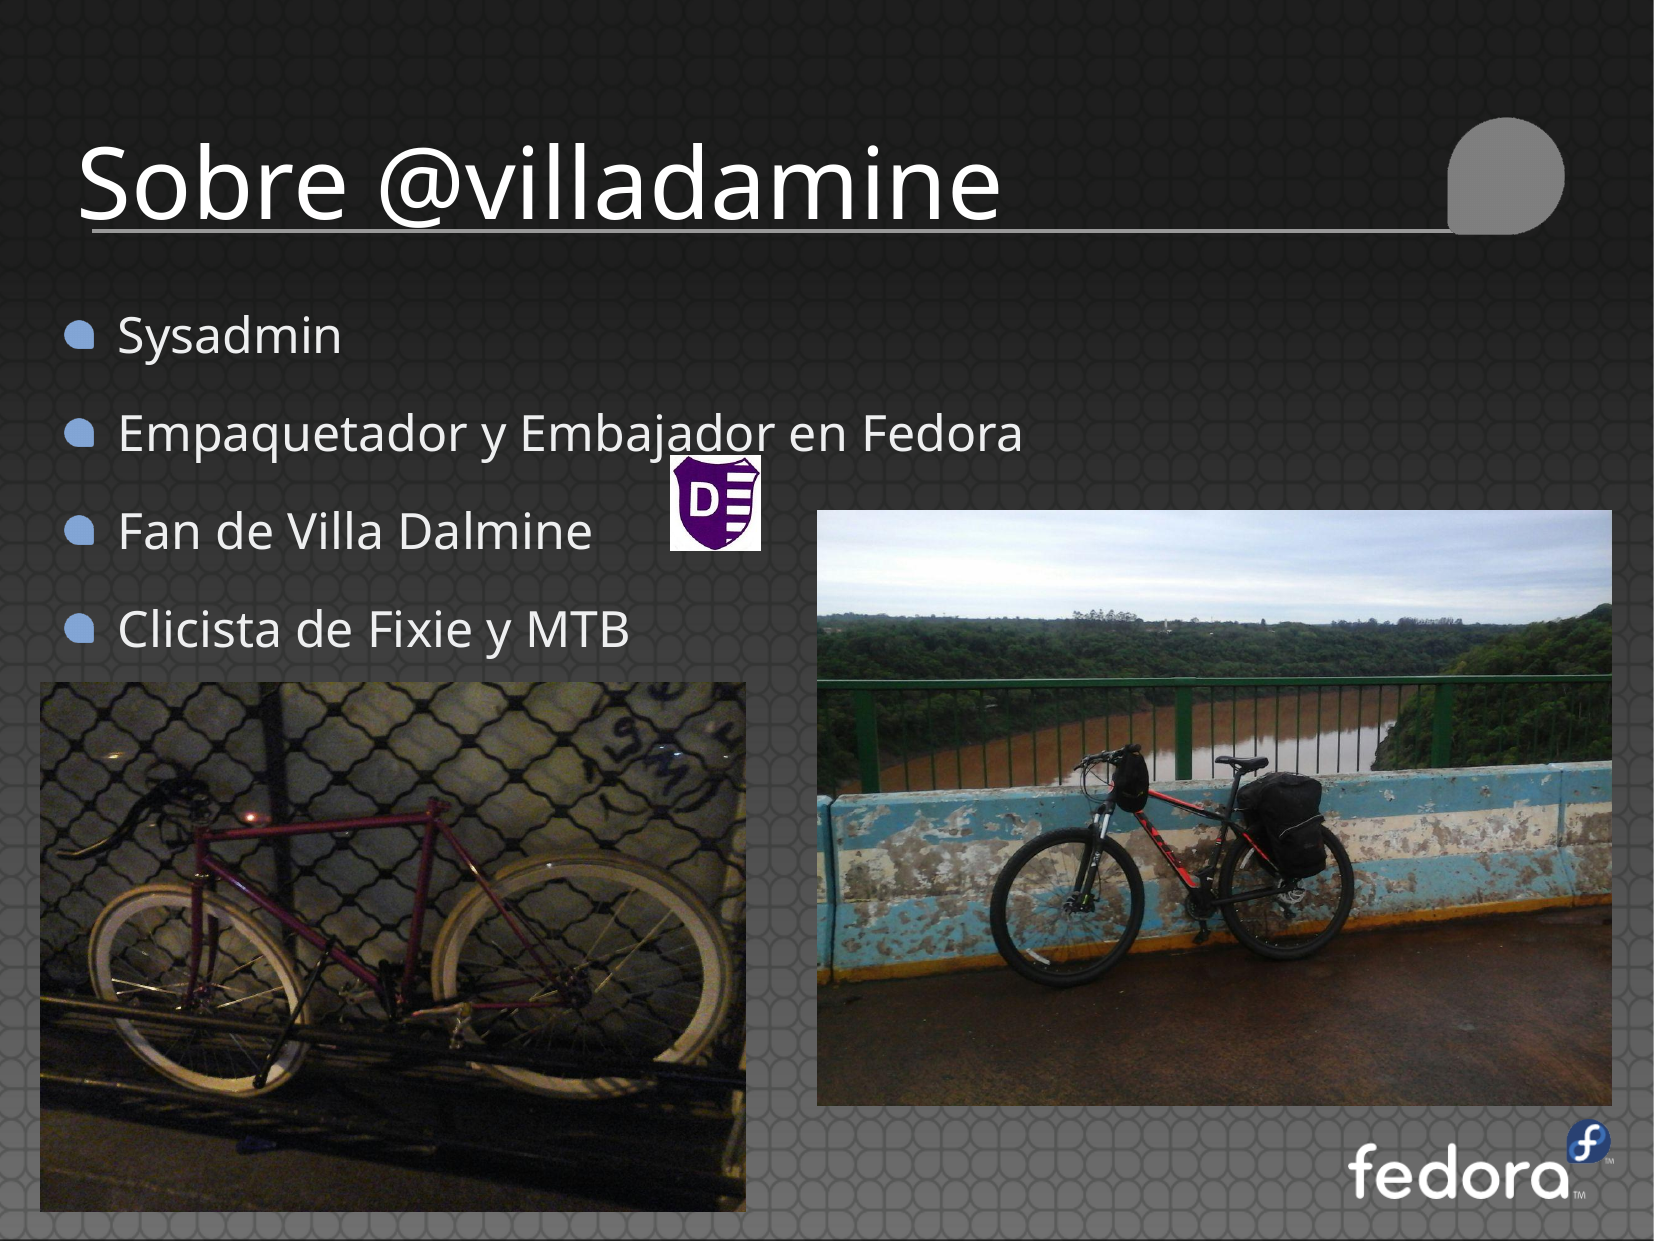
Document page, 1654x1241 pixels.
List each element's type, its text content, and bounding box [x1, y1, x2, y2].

title Sobre @villadamine [76, 112, 1566, 249]
picture [0, 0, 1654, 1241]
list Sysadmin Empaquetador y Embajador en Fedora Fan de Villa Dalmine Clicista de Fixie y MTB [46, 300, 1536, 1105]
